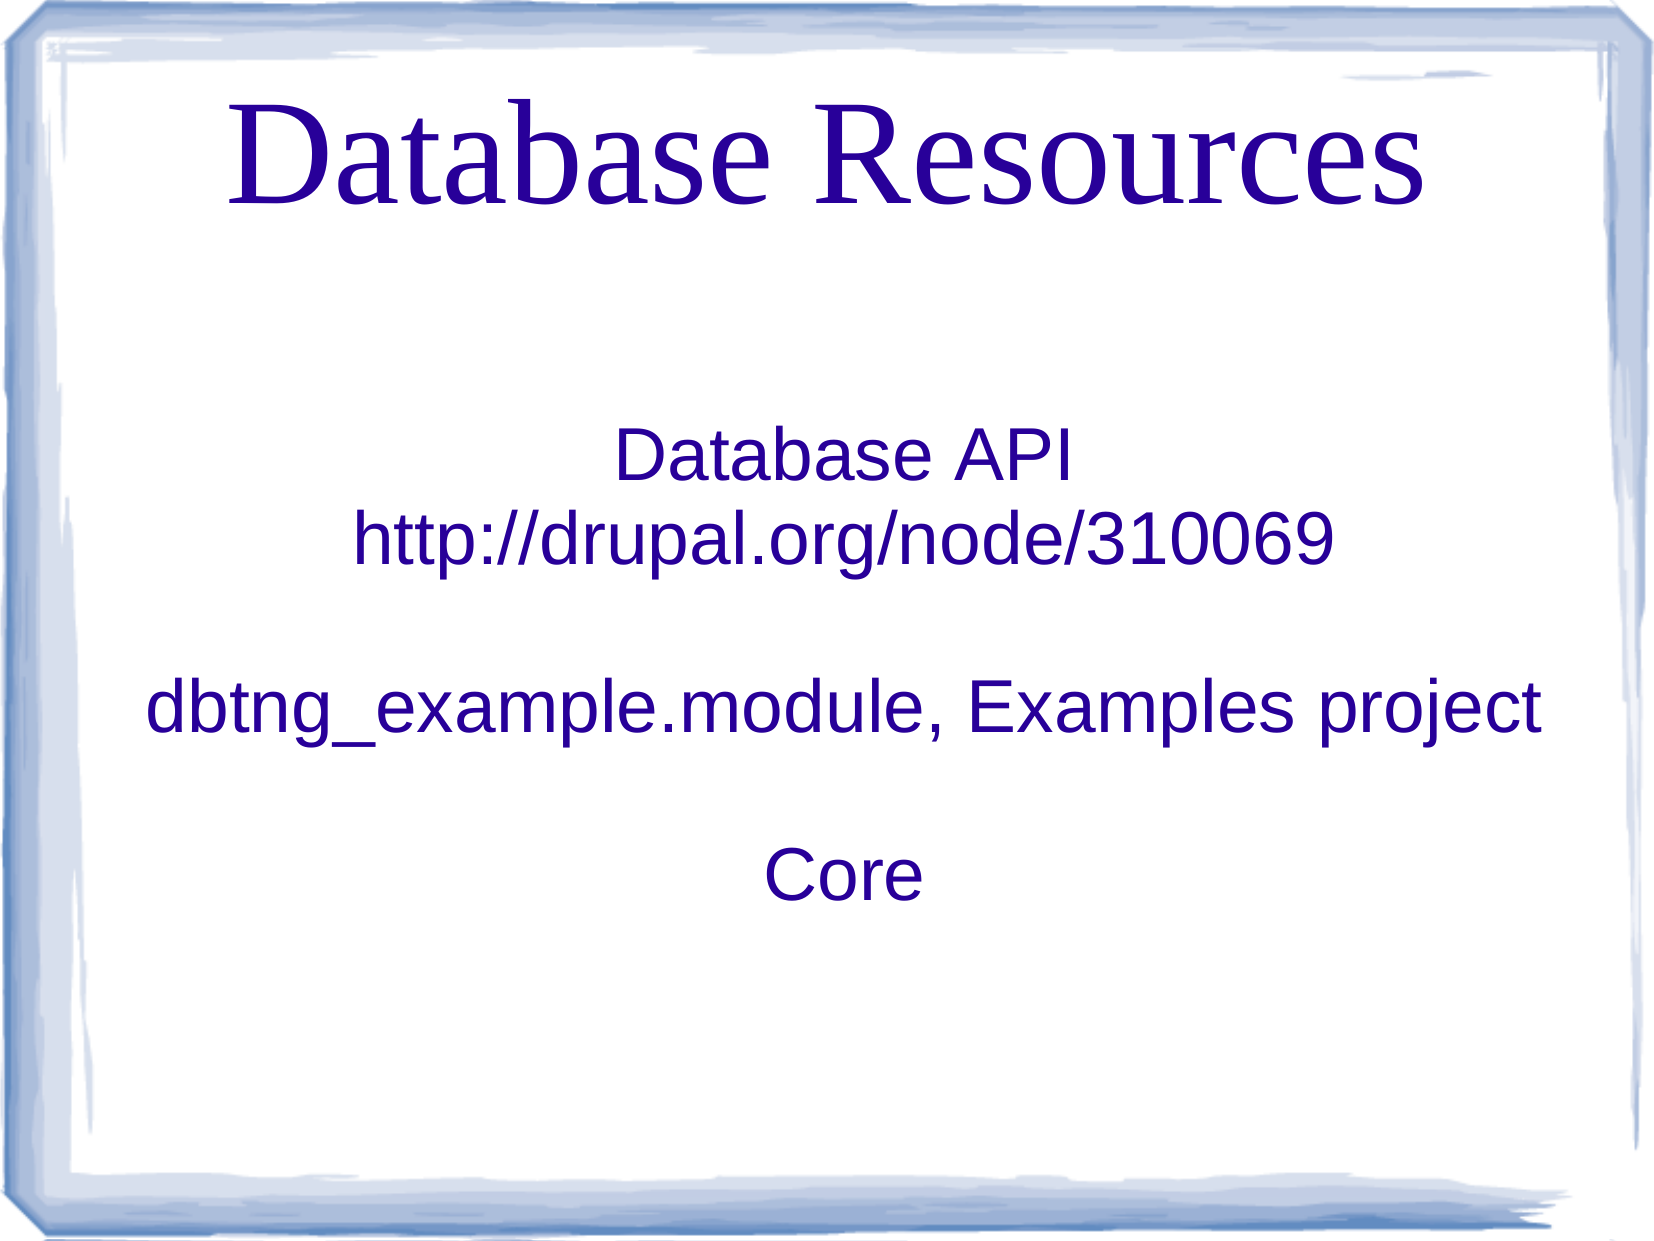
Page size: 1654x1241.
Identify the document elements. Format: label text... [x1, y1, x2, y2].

picture [0, 0, 1654, 1241]
title Database Resources [82, 56, 1571, 250]
subtitle Database API http://drupal.org/node/310069 dbtng_example.module, Examples project Core [118, 332, 1571, 997]
